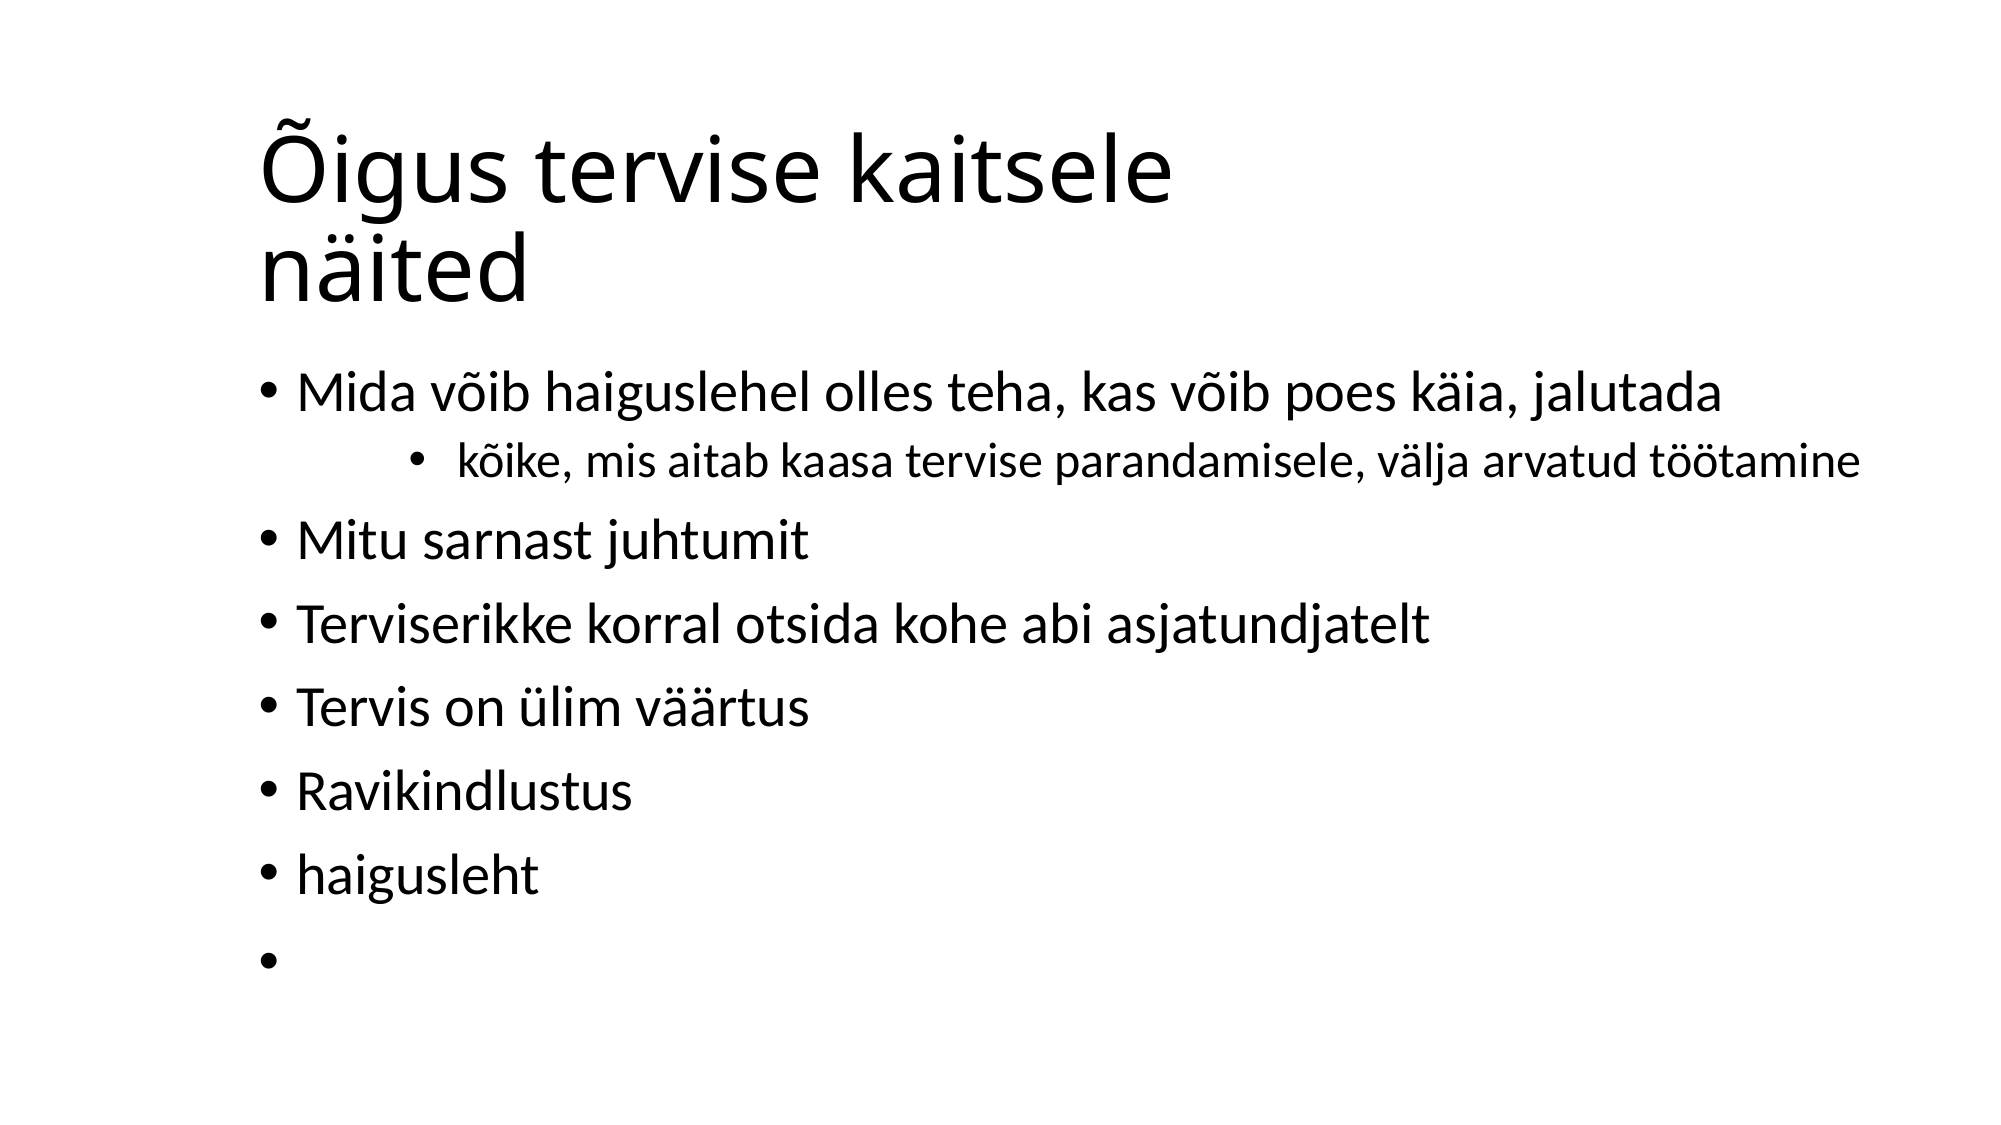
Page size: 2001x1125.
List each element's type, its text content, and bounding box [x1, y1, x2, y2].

list Mida võib haiguslehel olles teha, kas võib poes käia, jalutada kõike, mis aitab kaasa tervise parandamisele, välja arvatud töötamine Mitu sarnast juhtumit Terviserikke korral otsida kohe abi asjatundjatelt Tervis on ülim väärtus Ravikindlustus haigusleht [243, 353, 1887, 951]
title Õigus tervise kaitsele näited [243, 112, 1887, 333]
